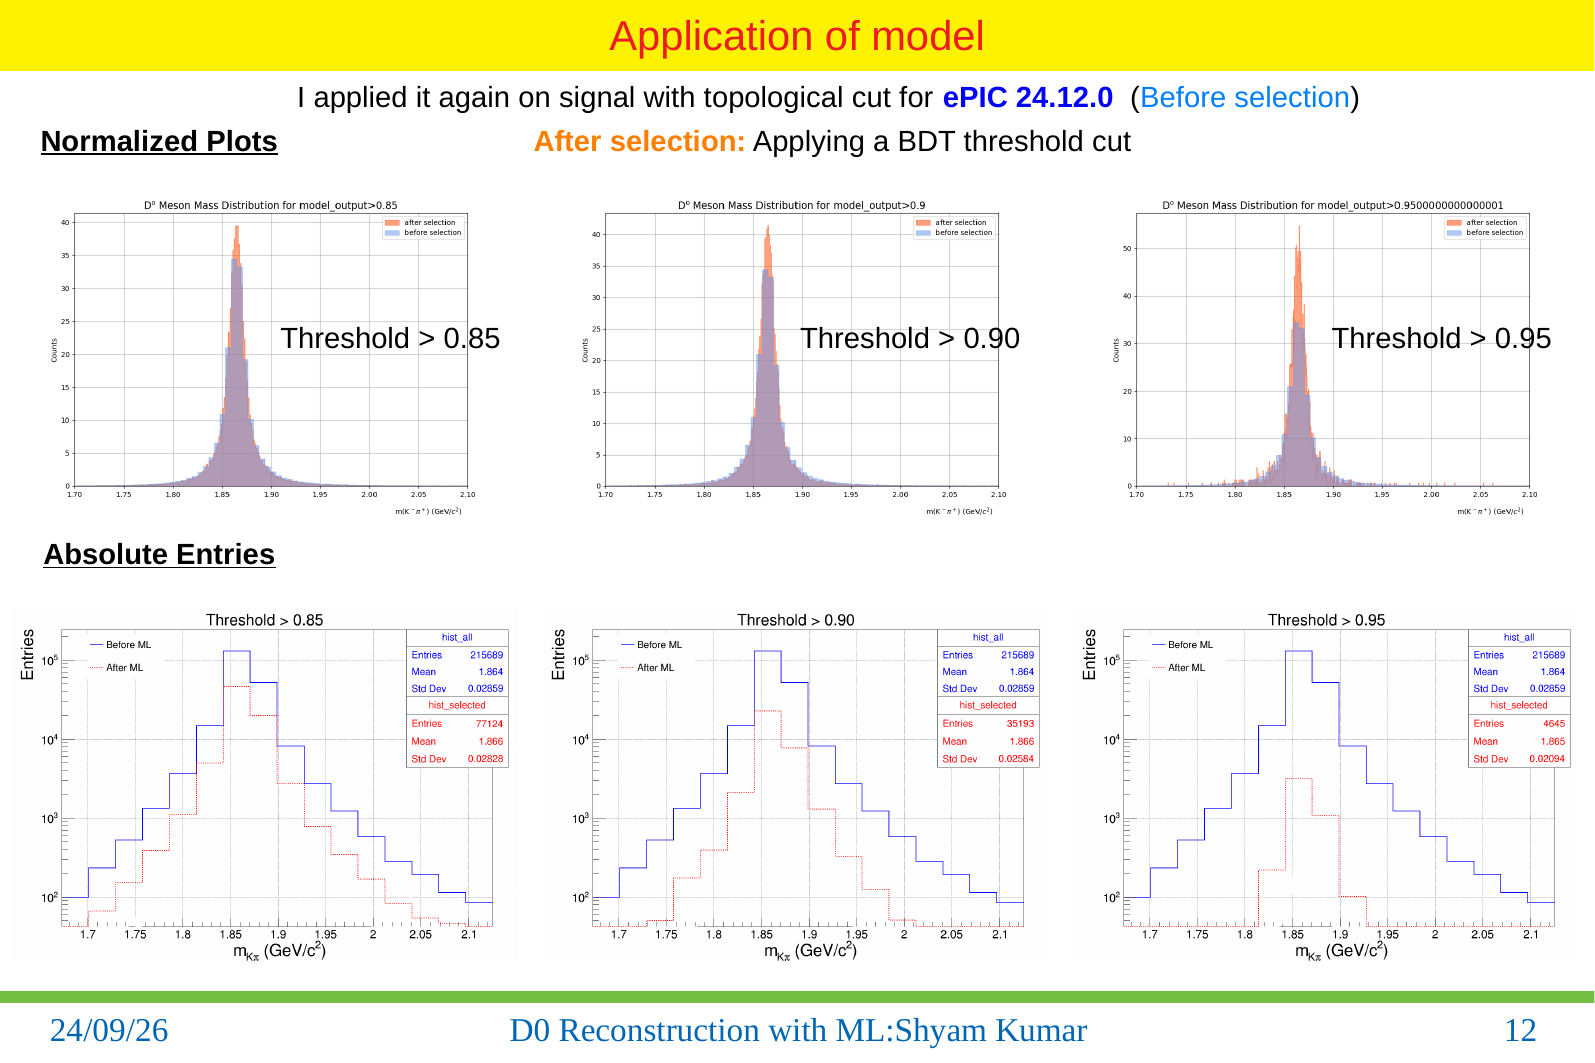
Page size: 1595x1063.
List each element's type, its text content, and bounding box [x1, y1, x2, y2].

text_box Threshold > 0.90 [785, 314, 1040, 396]
text_box I applied it again on signal with topological cut for ePIC 24.12.0 (Before selection) After selection: Applying a BDT threshold cut [271, 73, 1394, 166]
text_box Absolute Entries [23, 531, 296, 579]
text_box Threshold > 0.95 [1316, 314, 1571, 396]
picture [11, 585, 518, 985]
text_box Normalized Plots [23, 117, 296, 166]
picture [1073, 585, 1580, 985]
title Application of model [0, 0, 1595, 71]
text_box Threshold > 0.85 [265, 314, 520, 396]
picture [11, 166, 518, 548]
picture [1073, 148, 1580, 548]
picture [542, 166, 1049, 548]
picture [542, 585, 1049, 985]
